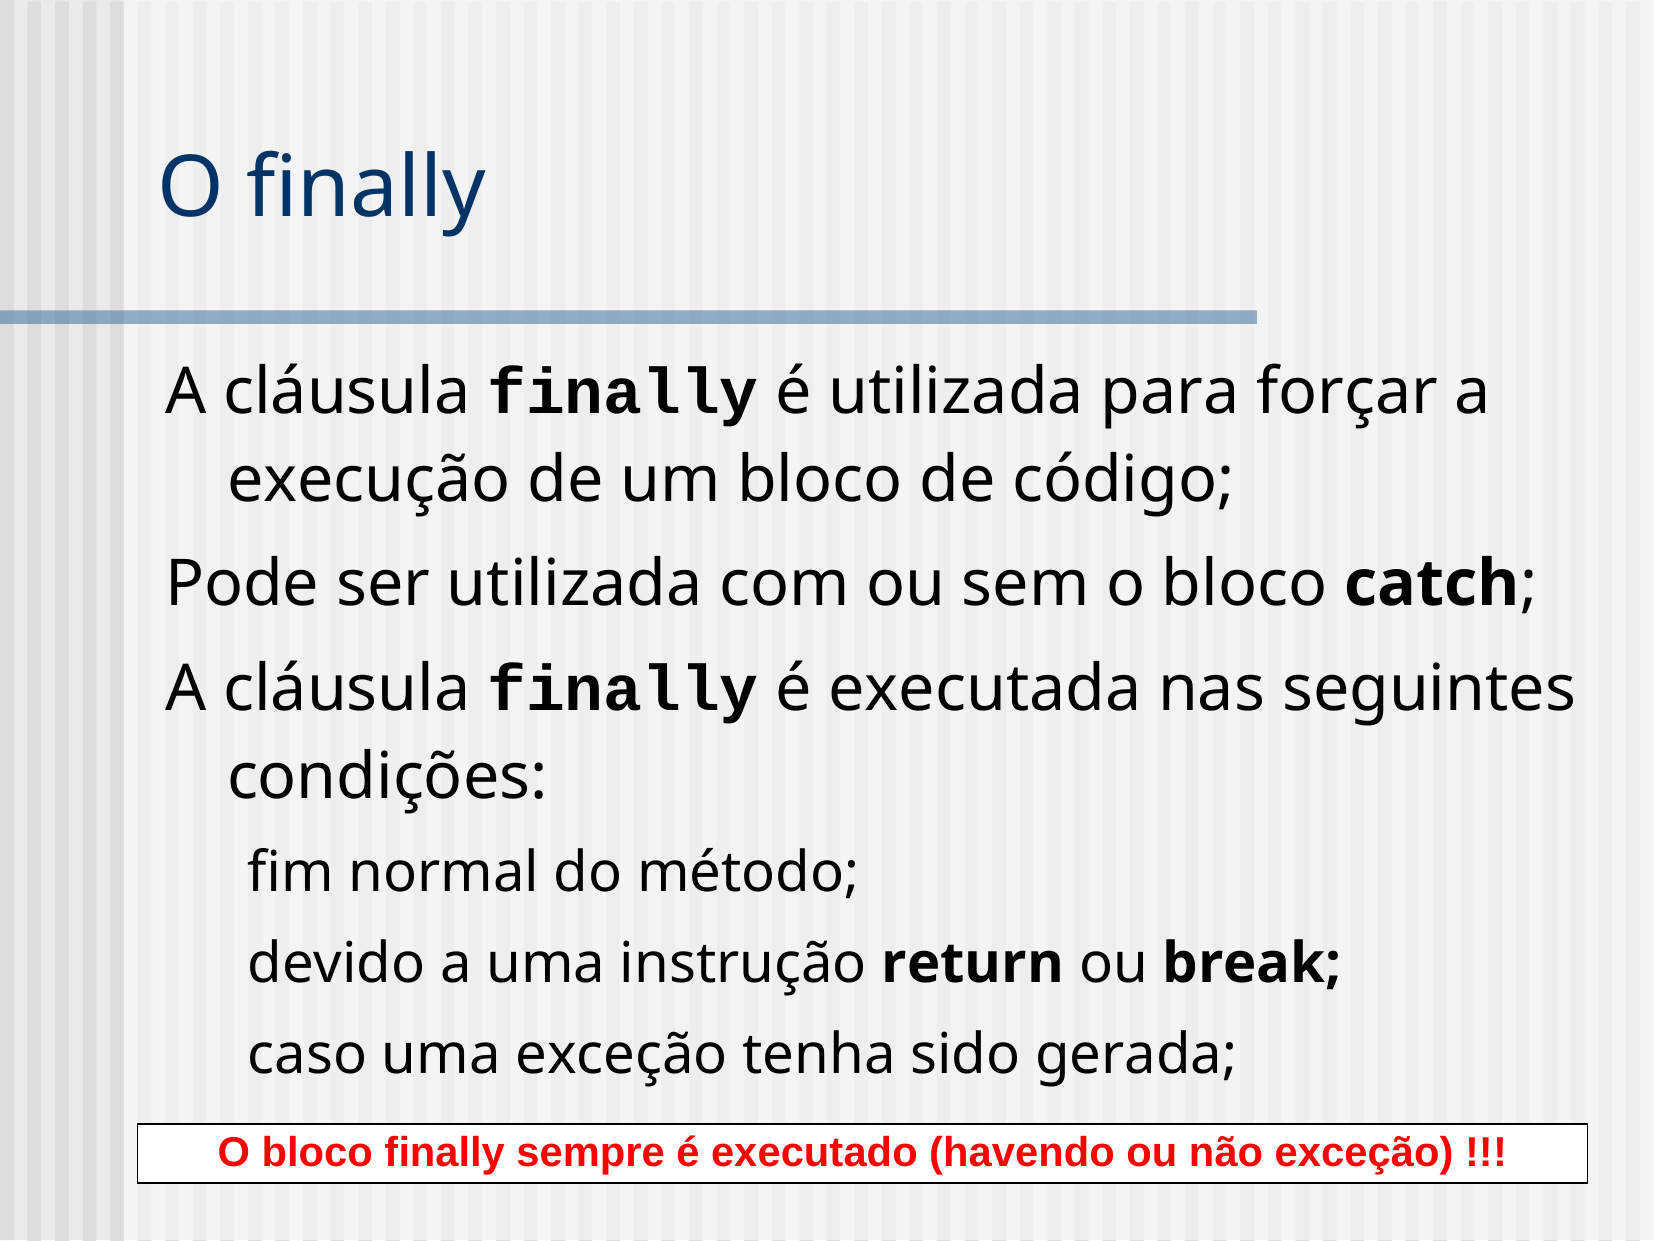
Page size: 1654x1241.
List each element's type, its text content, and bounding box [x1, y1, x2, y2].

title O finally [157, 131, 1635, 235]
list A cláusula finally é utilizada para forçar a execução de um bloco de código; Pode ser utilizada com ou sem o bloco catch; A cláusula finally é executada nas seguintes condições: fim normal do método; devido a uma instrução return ou break; caso uma exceção tenha sido gerada; [165, 344, 1633, 1087]
text_box O bloco finally sempre é executado (havendo ou não exceção) !!! [137, 1124, 1588, 1183]
